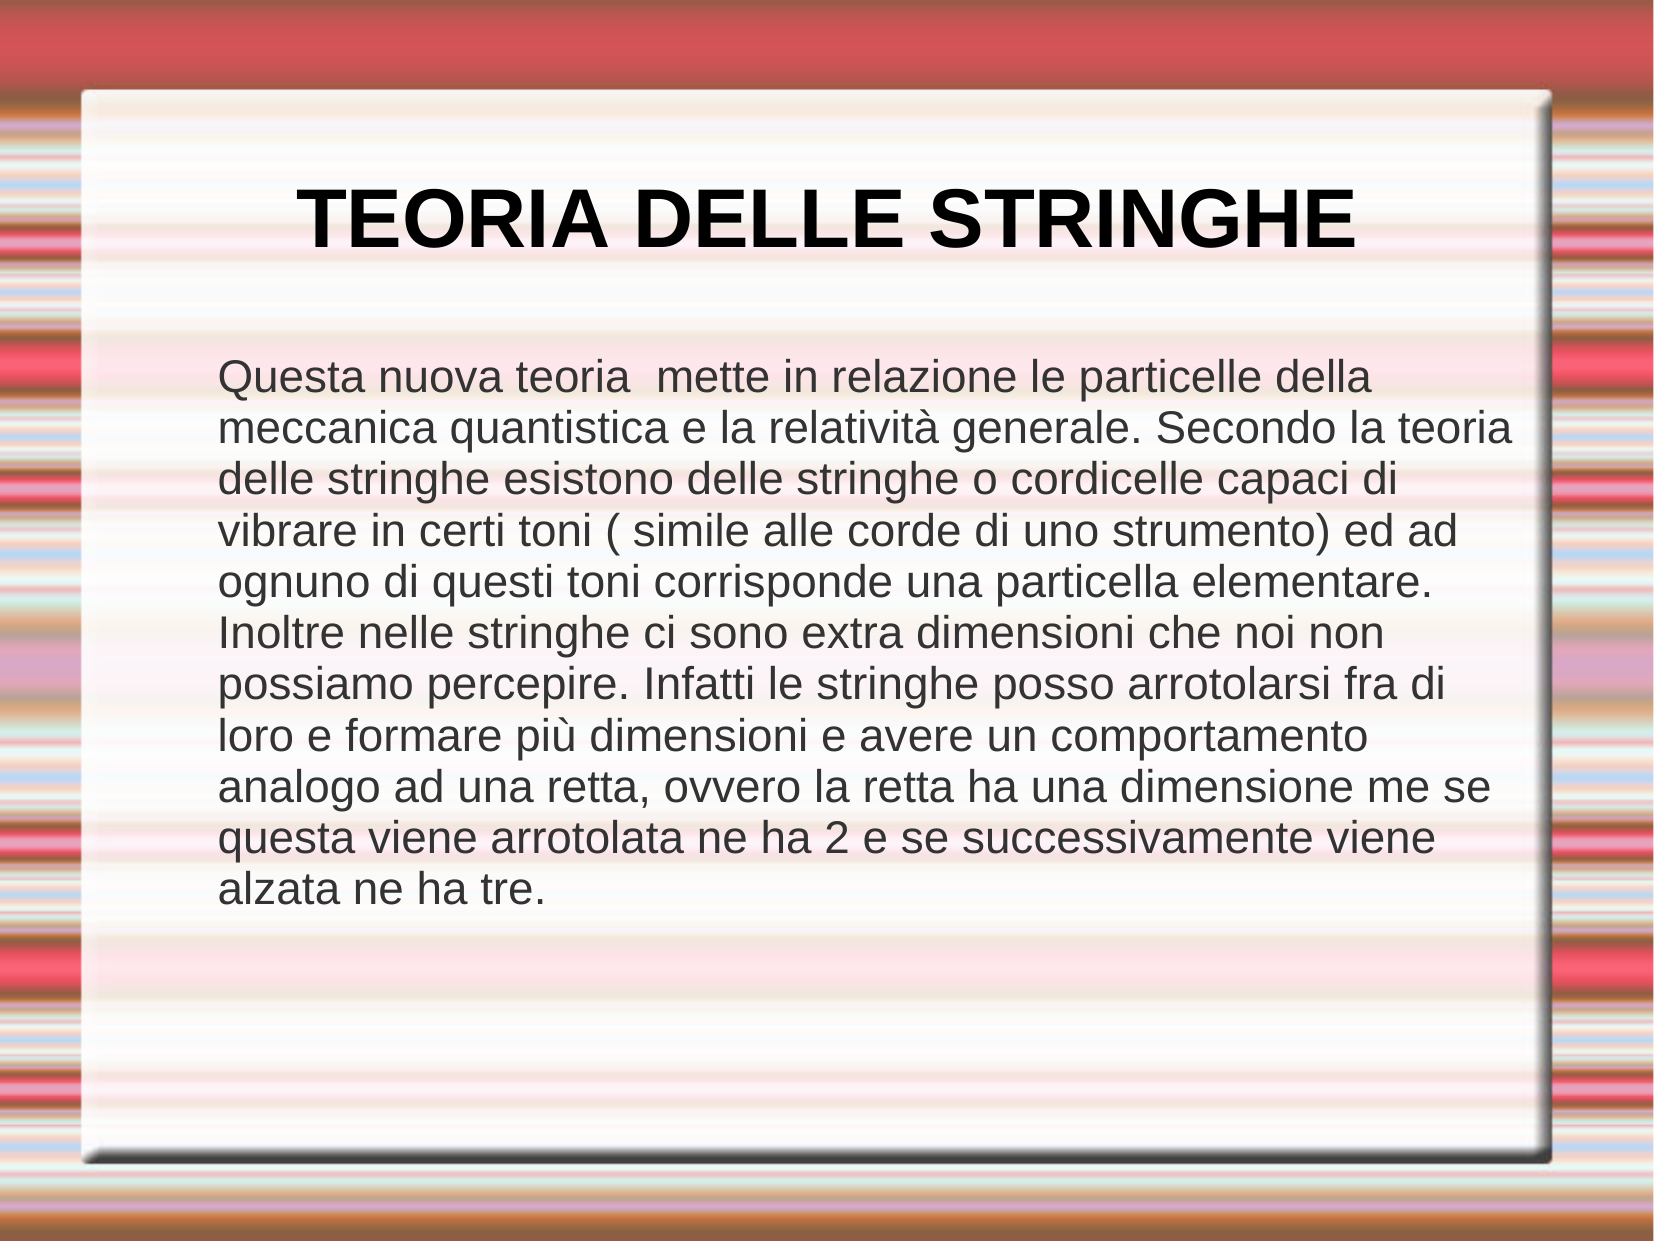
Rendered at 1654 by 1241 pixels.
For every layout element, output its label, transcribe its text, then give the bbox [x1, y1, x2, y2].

picture [0, 0, 1654, 1241]
list Questa nuova teoria mette in relazione le particelle della meccanica quantistica e la relatività generale. Secondo la teoria delle stringhe esistono delle stringhe o cordicelle capaci di vibrare in certi toni ( simile alle corde di uno strumento) ed ad ognuno di questi toni corrisponde una particella elementare. Inoltre nelle stringhe ci sono extra dimensioni che noi non possiamo percepire. Infatti le stringhe posso arrotolarsi fra di loro e formare più dimensioni e avere un comportamento analogo ad una retta, ovvero la retta ha una dimensione me se questa viene arrotolata ne ha 2 e se successivamente viene alzata ne ha tre. [134, 350, 1516, 1132]
title TEORIA DELLE STRINGHE [121, 114, 1534, 322]
